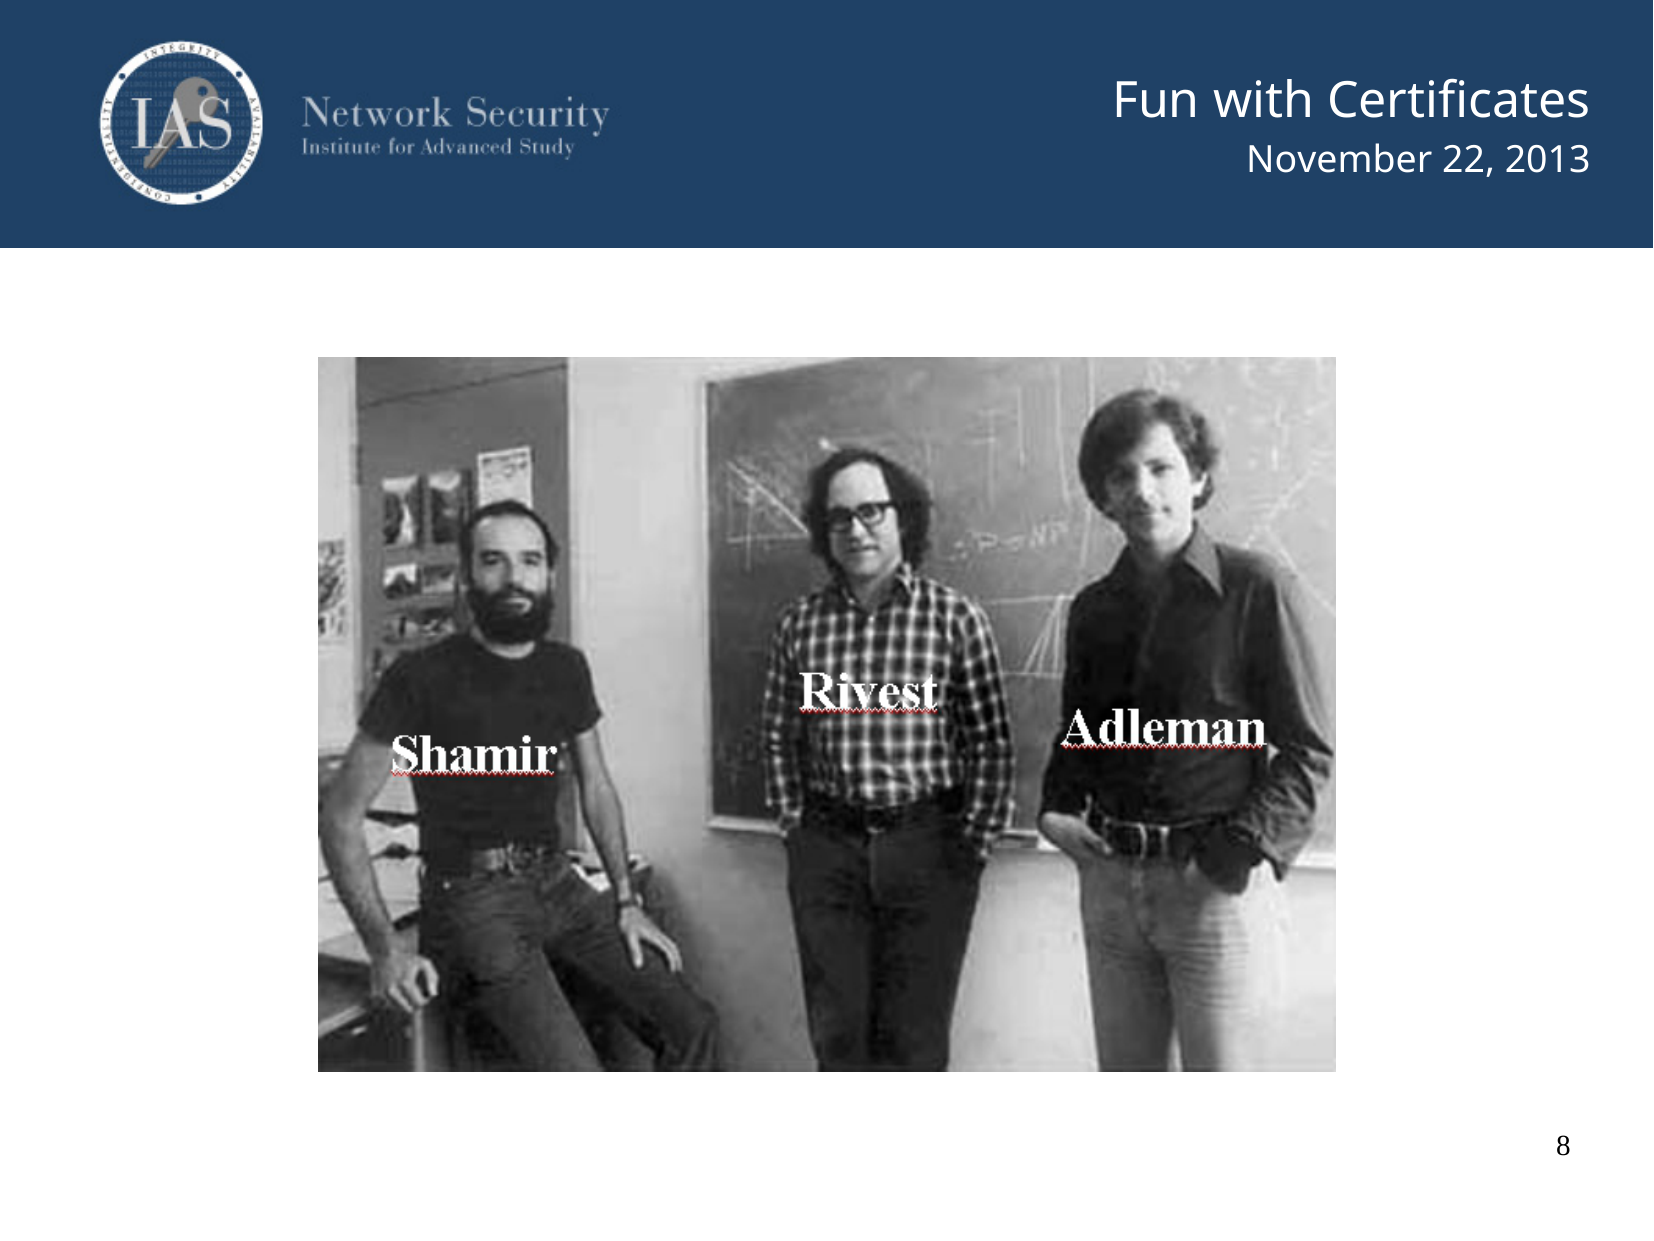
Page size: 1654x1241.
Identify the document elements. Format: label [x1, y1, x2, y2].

picture [318, 357, 1336, 1072]
picture [0, 0, 1653, 248]
